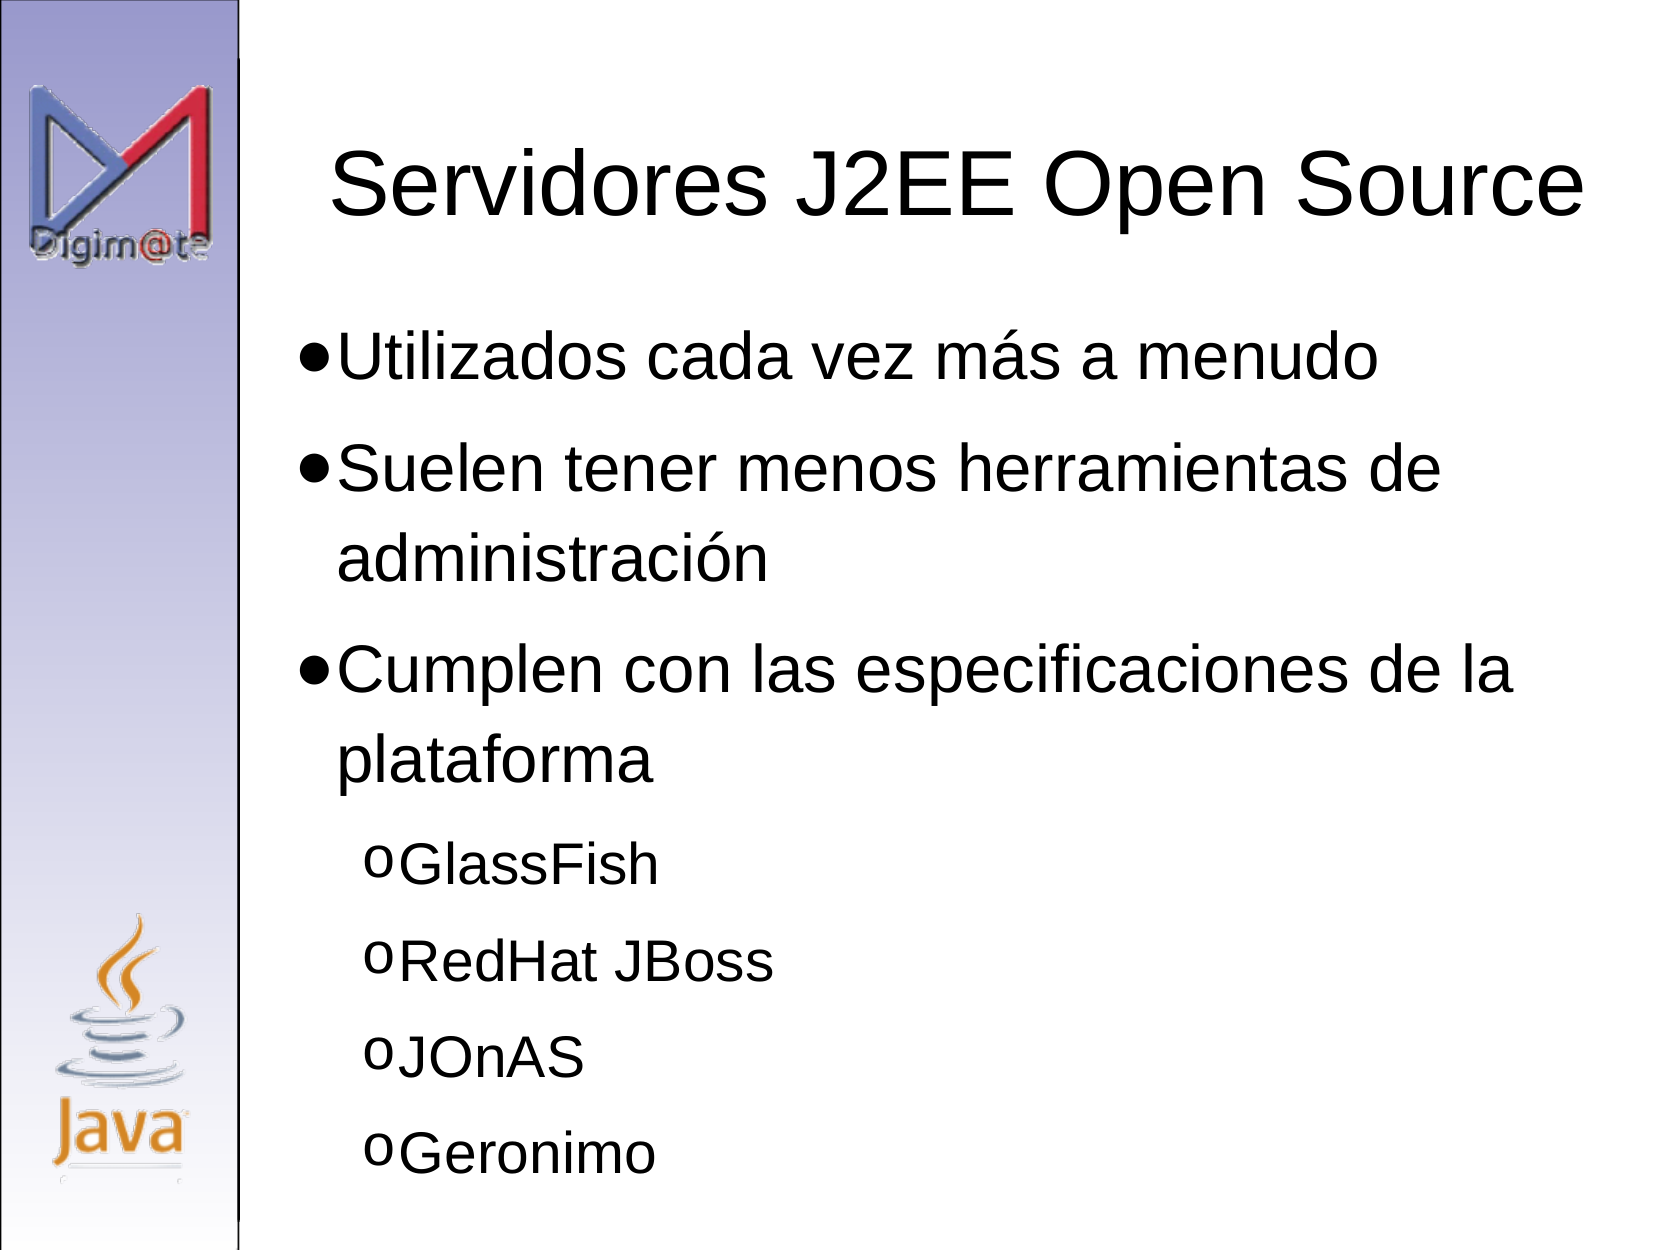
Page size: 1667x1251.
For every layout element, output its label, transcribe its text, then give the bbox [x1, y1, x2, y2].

title Servidores J2EE Open Source [267, 65, 1650, 281]
list Utilizados cada vez más a menudo Suelen tener menos herramientas de administración Cumplen con las especificaciones de la plataforma GlassFish RedHat JBoss JOnAS Geronimo [267, 297, 1596, 1130]
picture [0, 0, 1667, 1250]
